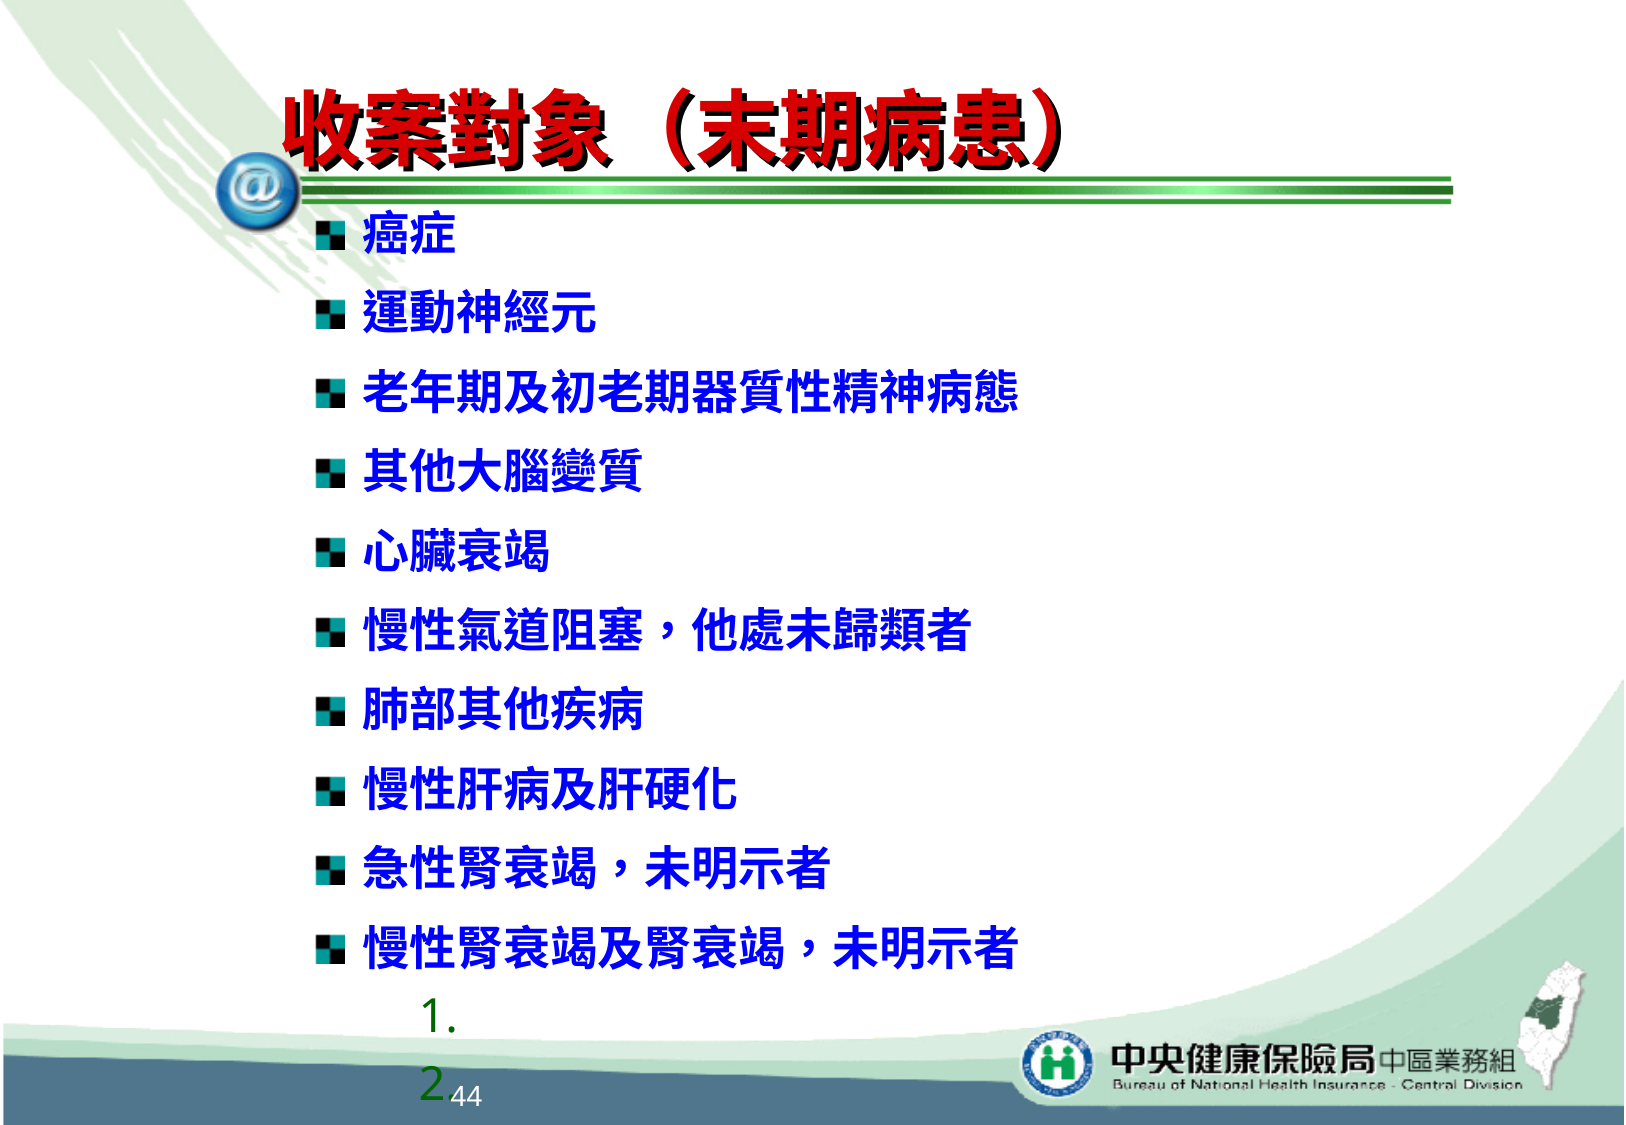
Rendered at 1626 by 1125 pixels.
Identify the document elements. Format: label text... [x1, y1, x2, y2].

title 收案對象（末期病患） [264, 32, 1625, 221]
text_box [435, 1065, 815, 1125]
list 癌症 運動神經元 老年期及初老期器質性精神病態 其他大腦變質 心臟衰竭 慢性氣道阻塞，他處未歸類者 肺部其他疾病 慢性肝病及肝硬化 急性腎衰竭，未明示者 慢性腎衰竭及腎衰竭，未明示者 [294, 221, 1085, 988]
